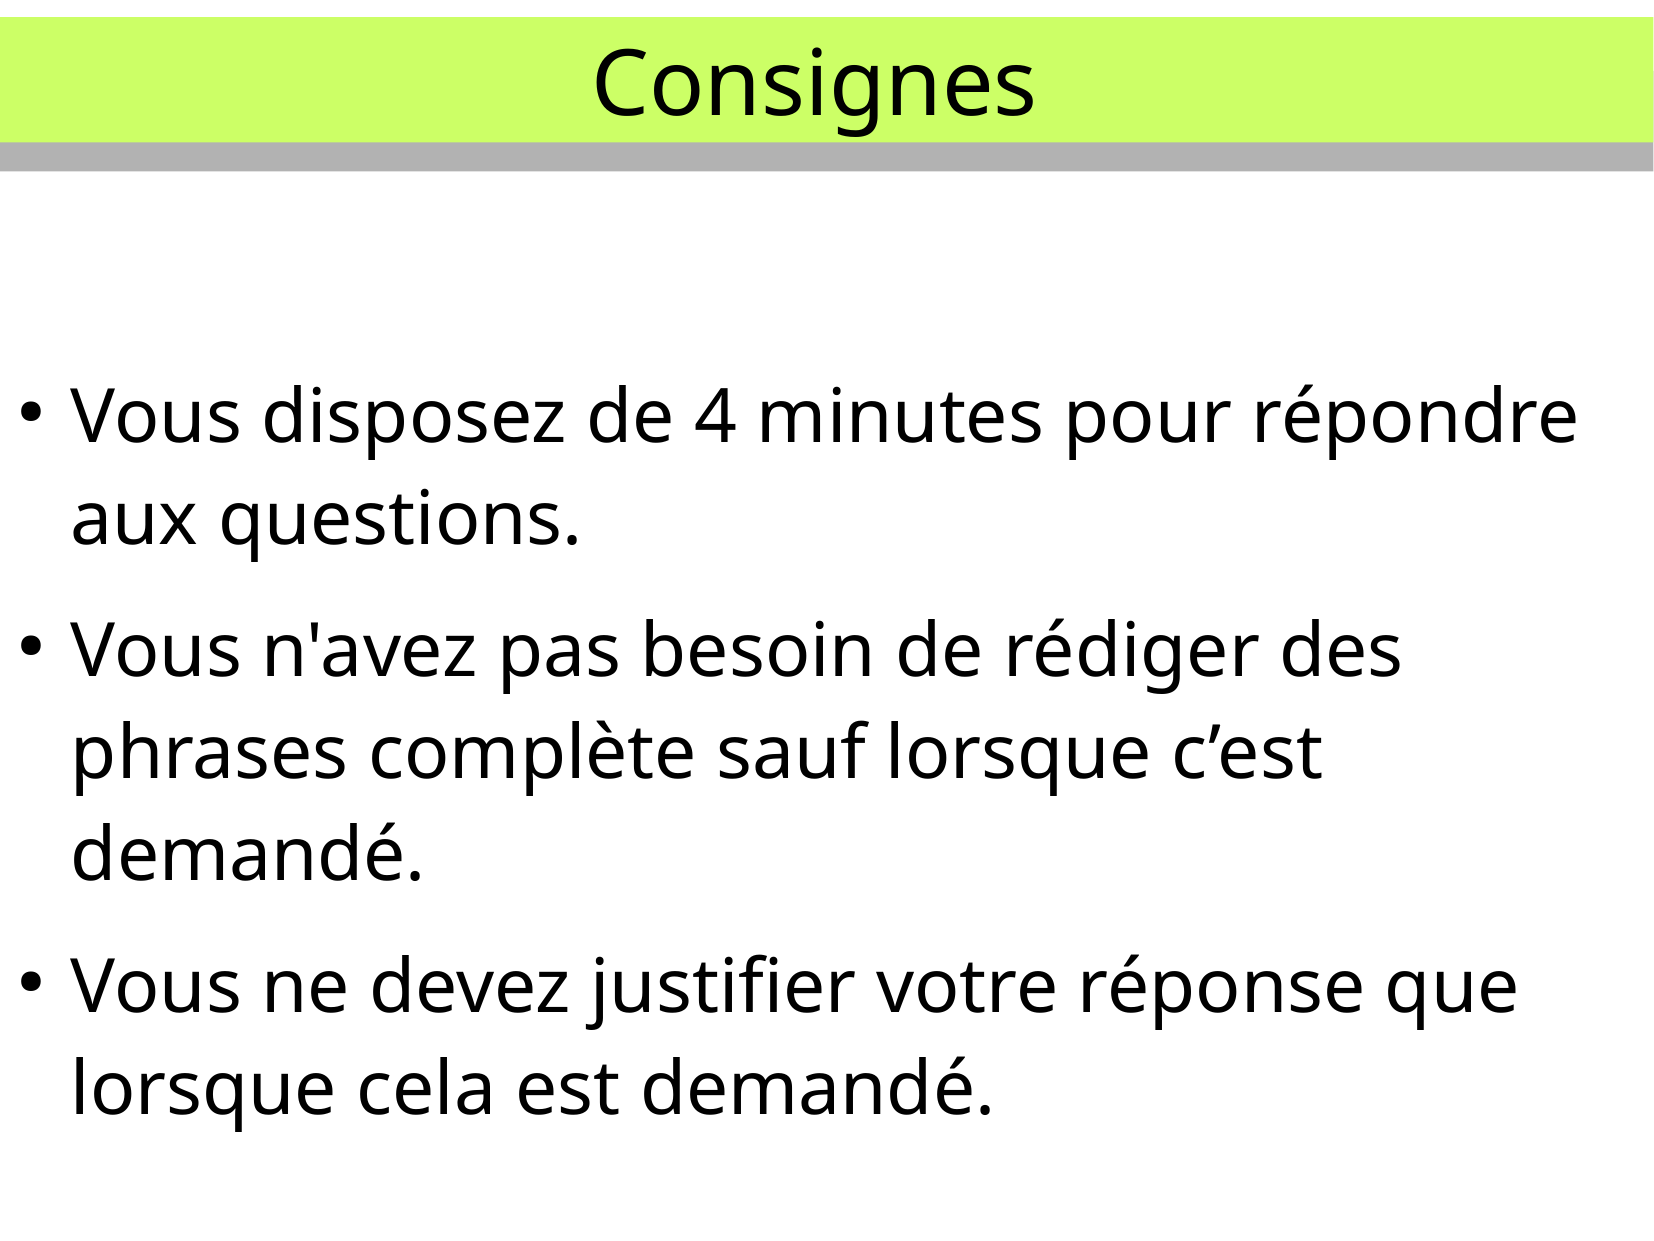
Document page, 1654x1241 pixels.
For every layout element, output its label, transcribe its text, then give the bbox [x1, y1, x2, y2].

list Vous disposez de 4 minutes pour répondre aux questions. Vous n'avez pas besoin de rédiger des phrases complète sauf lorsque c’est demandé. Vous ne devez justifier votre réponse que lorsque cela est demandé. [0, 230, 1654, 1241]
text_box [0, 143, 1654, 172]
title Consignes [0, 23, 1654, 136]
